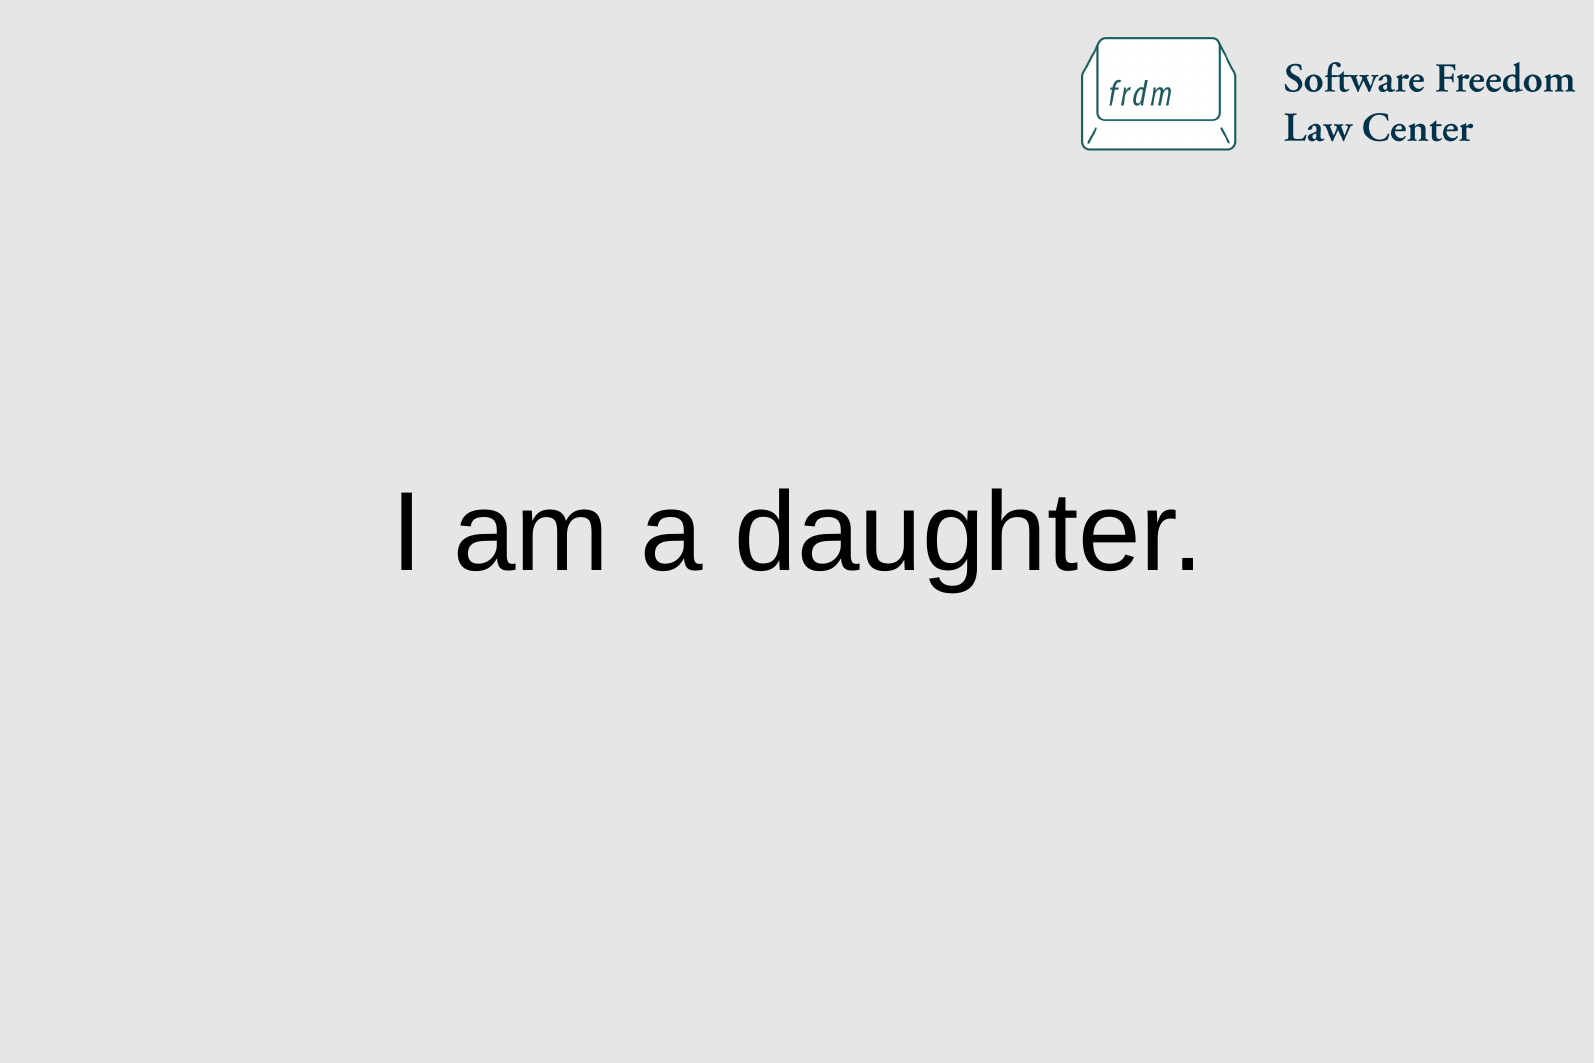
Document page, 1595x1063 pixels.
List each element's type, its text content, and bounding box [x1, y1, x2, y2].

title I am a daughter. [79, 450, 1515, 613]
picture [1081, 37, 1576, 152]
